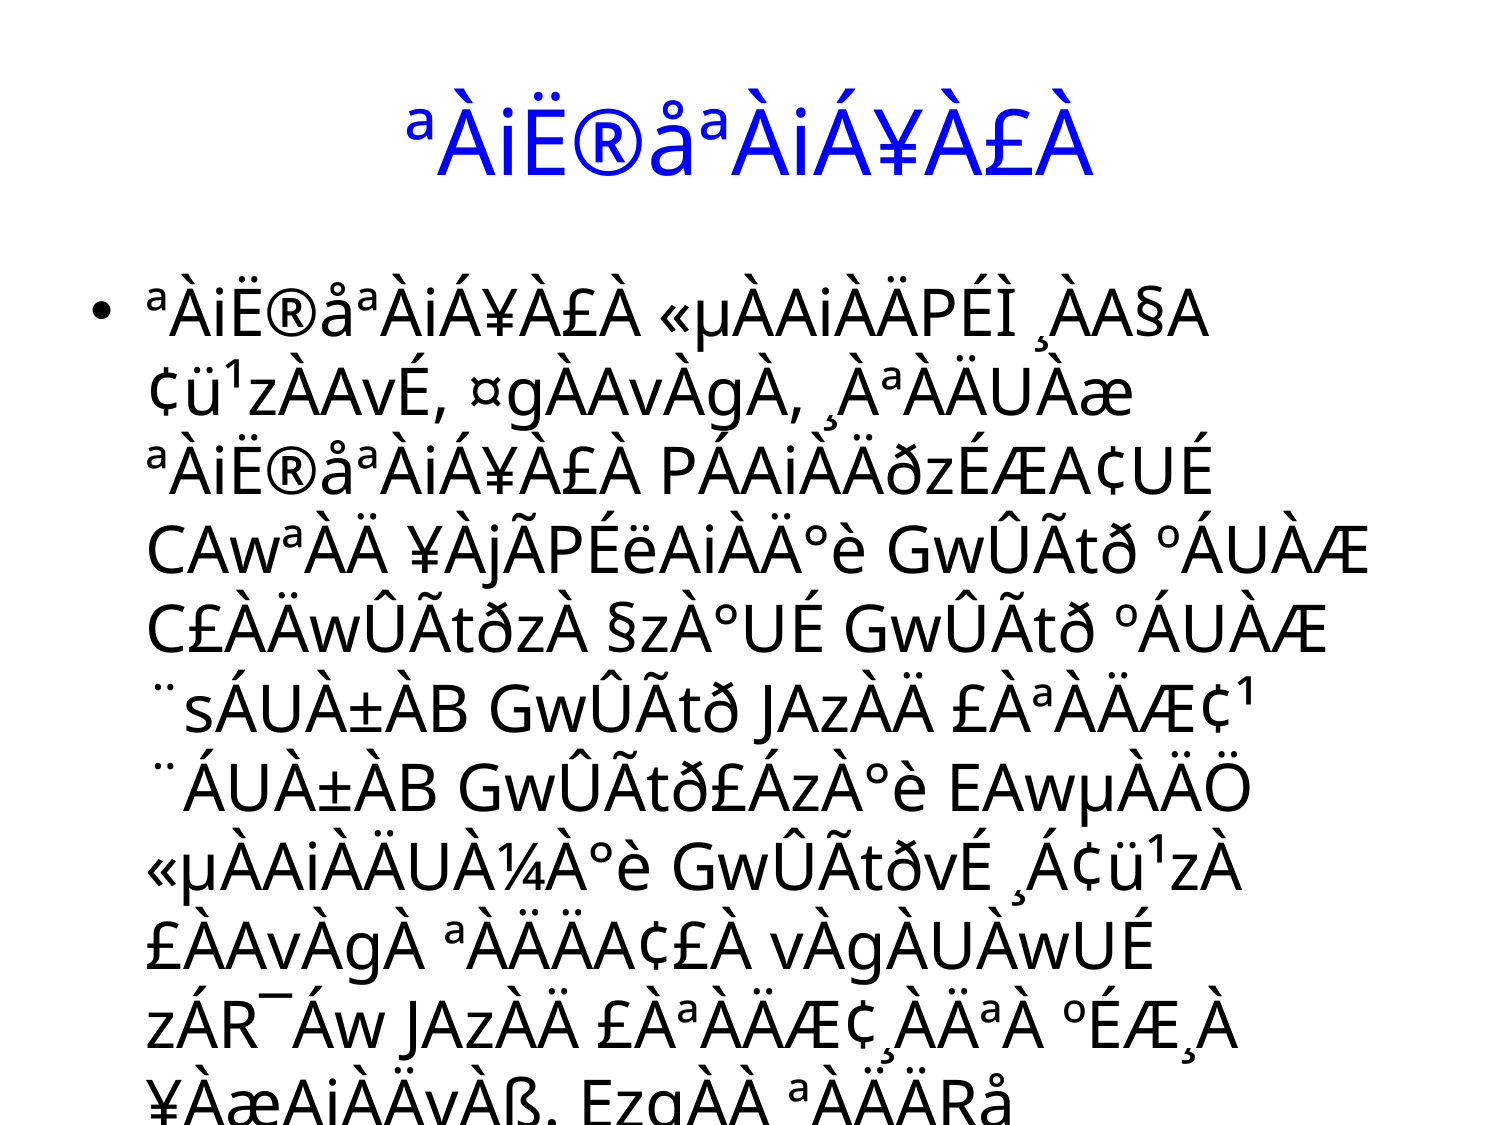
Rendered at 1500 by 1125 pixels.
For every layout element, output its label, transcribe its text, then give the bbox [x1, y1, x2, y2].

list ªÀiË®åªÀiÁ¥À£À «µÀAiÀÄPÉÌ ¸ÀA§A¢ü¹zÀAvÉ, ¤gÀAvÀgÀ, ¸ÀªÀÄUÀæ ªÀiË®åªÀiÁ¥À£À PÁAiÀÄðzÉÆA¢UÉ CAwªÀÄ ¥ÀjÃPÉëAiÀÄ°è GwÛÃtð ºÁUÀÆ C£ÀÄwÛÃtðzÀ §zÀ°UÉ GwÛÃtð ºÁUÀÆ ¨sÁUÀ±ÀB GwÛÃtð JAzÀÄ £ÀªÀÄÆ¢¹ ¨ÁUÀ±ÀB GwÛÃtð£ÁzÀ°è EAwµÀÄÖ «µÀAiÀÄUÀ¼À°è GwÛÃtðvÉ ¸Á¢ü¹zÀ £ÀAvÀgÀ ªÀÄÄA¢£À vÀgÀUÀwUÉ zÁR¯Áw JAzÀÄ £ÀªÀÄÆ¢¸ÀÄªÀ ºÉÆ¸À ¥ÀæAiÀÄvÀß. EzgÀÀ ªÀÄÄRå GzÉÞÃ±ÀªÉÃ£ÉAzÀgÉ Fail / C£ÀÄwÛÃtð JA§ PÀ®à£ÉAiÀÄ£ÀÄß vÉÆqÉzÀÄºÁPÀÄªÀÅzÀÄ. [75, 262, 1426, 1006]
title ªÀiË®åªÀiÁ¥À£À [75, 45, 1426, 233]
